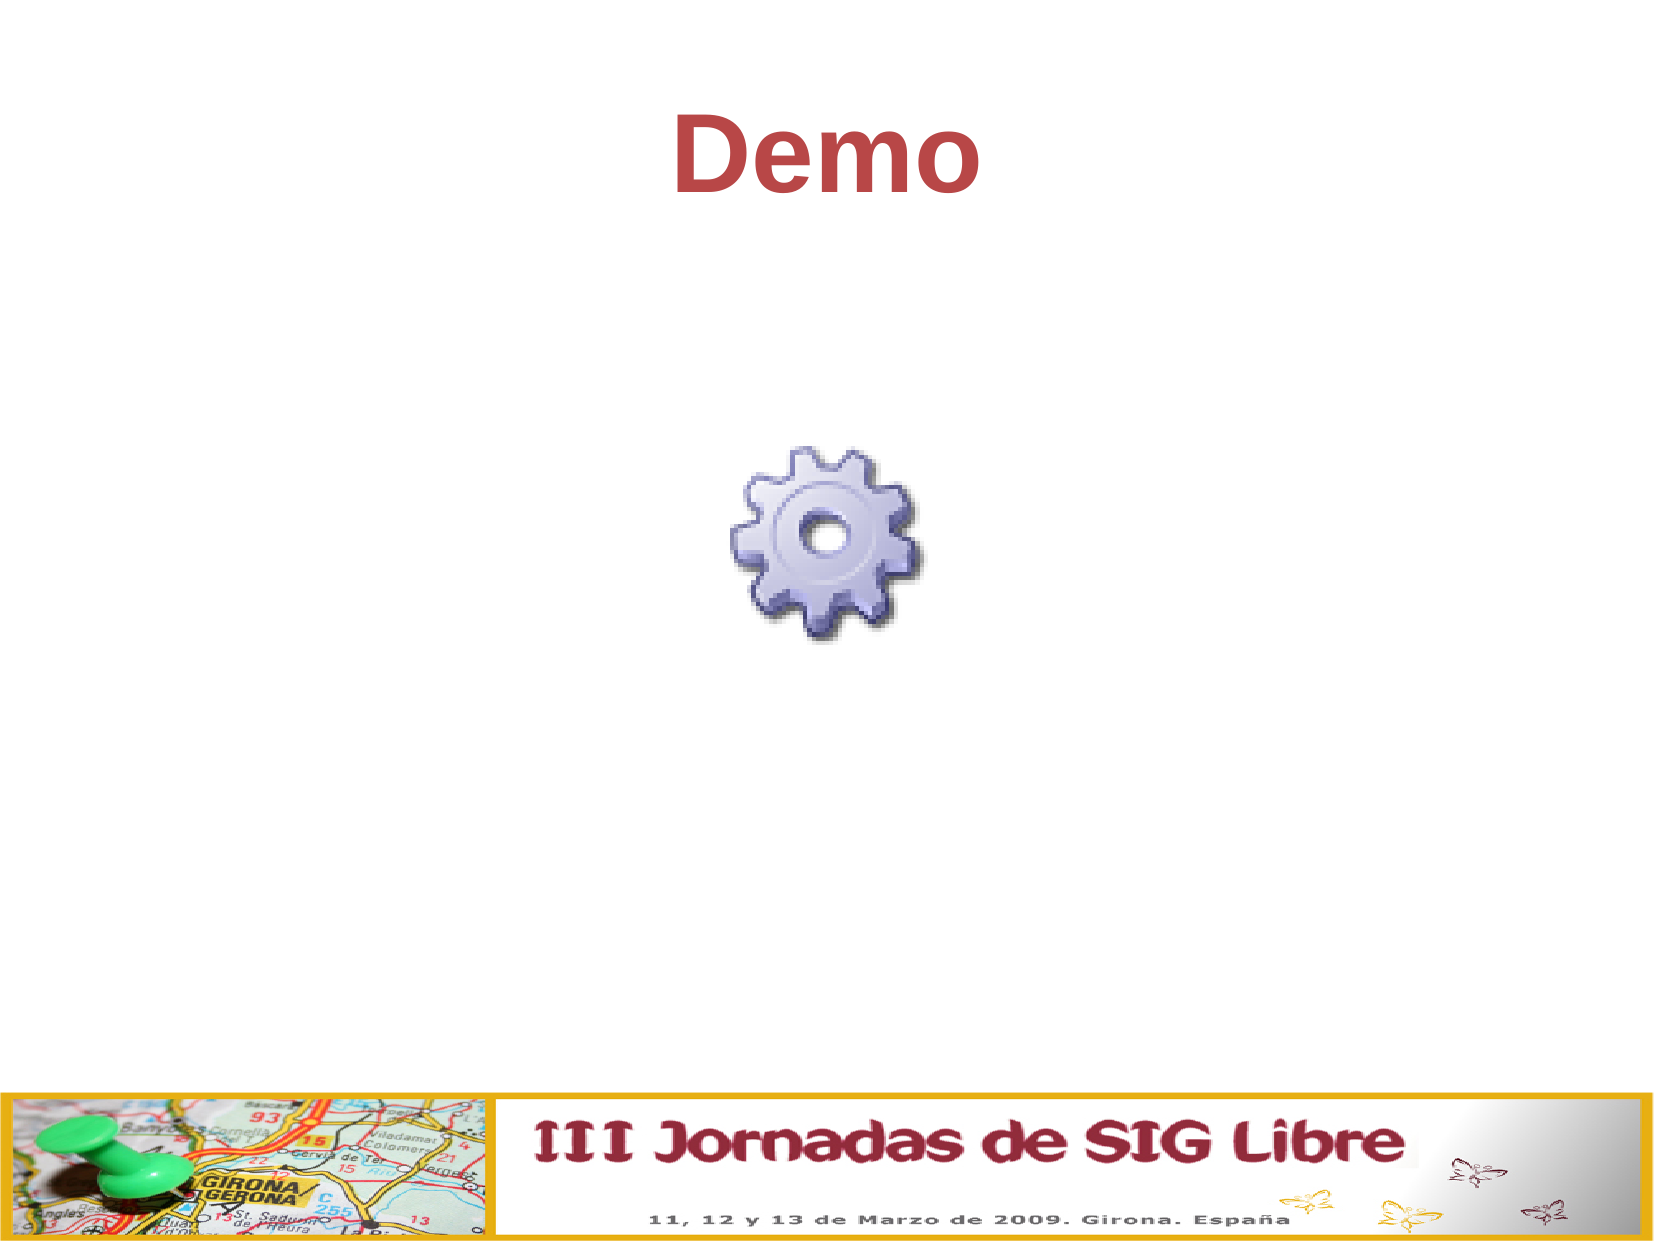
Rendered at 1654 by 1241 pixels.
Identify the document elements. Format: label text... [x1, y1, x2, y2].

title Demo [82, 49, 1571, 257]
picture [0, 1092, 1654, 1241]
picture [726, 442, 933, 650]
